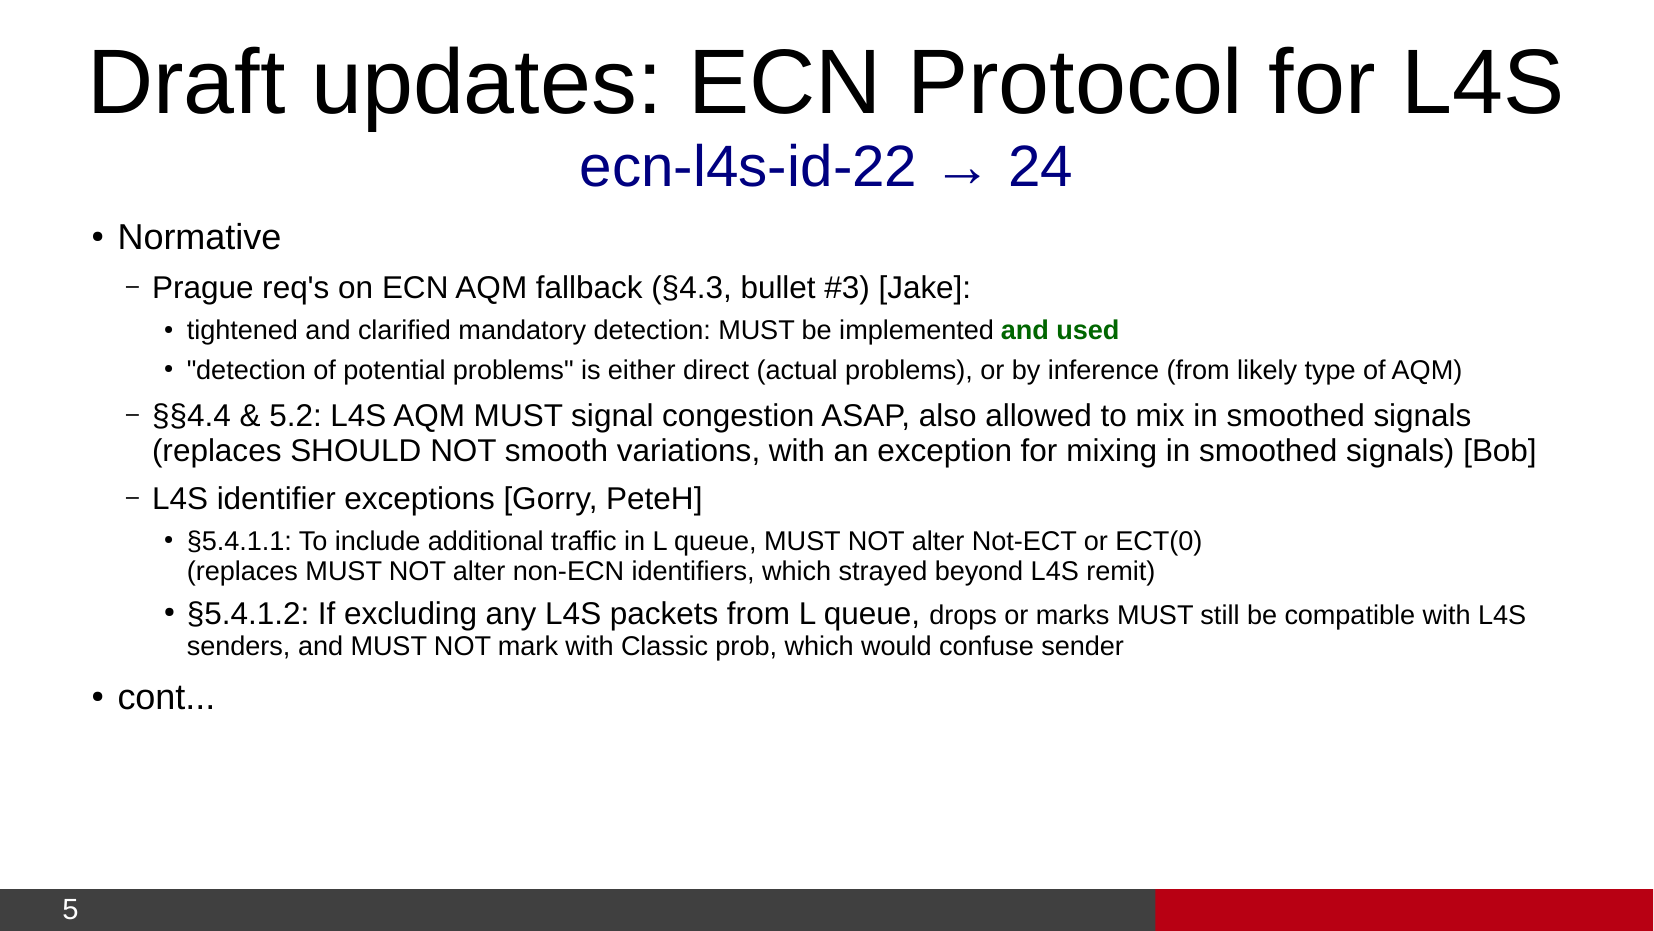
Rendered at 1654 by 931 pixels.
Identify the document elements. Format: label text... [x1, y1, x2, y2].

list Normative Prague req's on ECN AQM fallback (§4.3, bullet #3) [Jake]: tightened and clarified mandatory detection: MUST be implemented and used "detection of potential problems" is either direct (actual problems), or by inference (from likely type of AQM) §§4.4 & 5.2: L4S AQM MUST signal congestion ASAP, also allowed to mix in smoothed signals (replaces SHOULD NOT smooth variations, with an exception for mixing in smoothed signals) [Bob] L4S identifier exceptions [Gorry, PeteH] §5.4.1.1: To include additional traffic in L queue, MUST NOT alter Not-ECT or ECT(0) (replaces MUST NOT alter non-ECN identifiers, which strayed beyond L4S remit) §5.4.1.2: If excluding any L4S packets from L queue, drops or marks MUST still be compatible with L4S senders, and MUST NOT mark with Classic prob, which would confuse sender cont... [82, 217, 1571, 757]
title Draft updates: ECN Protocol for L4S ecn-l4s-id-22 → 24 [82, 30, 1571, 199]
